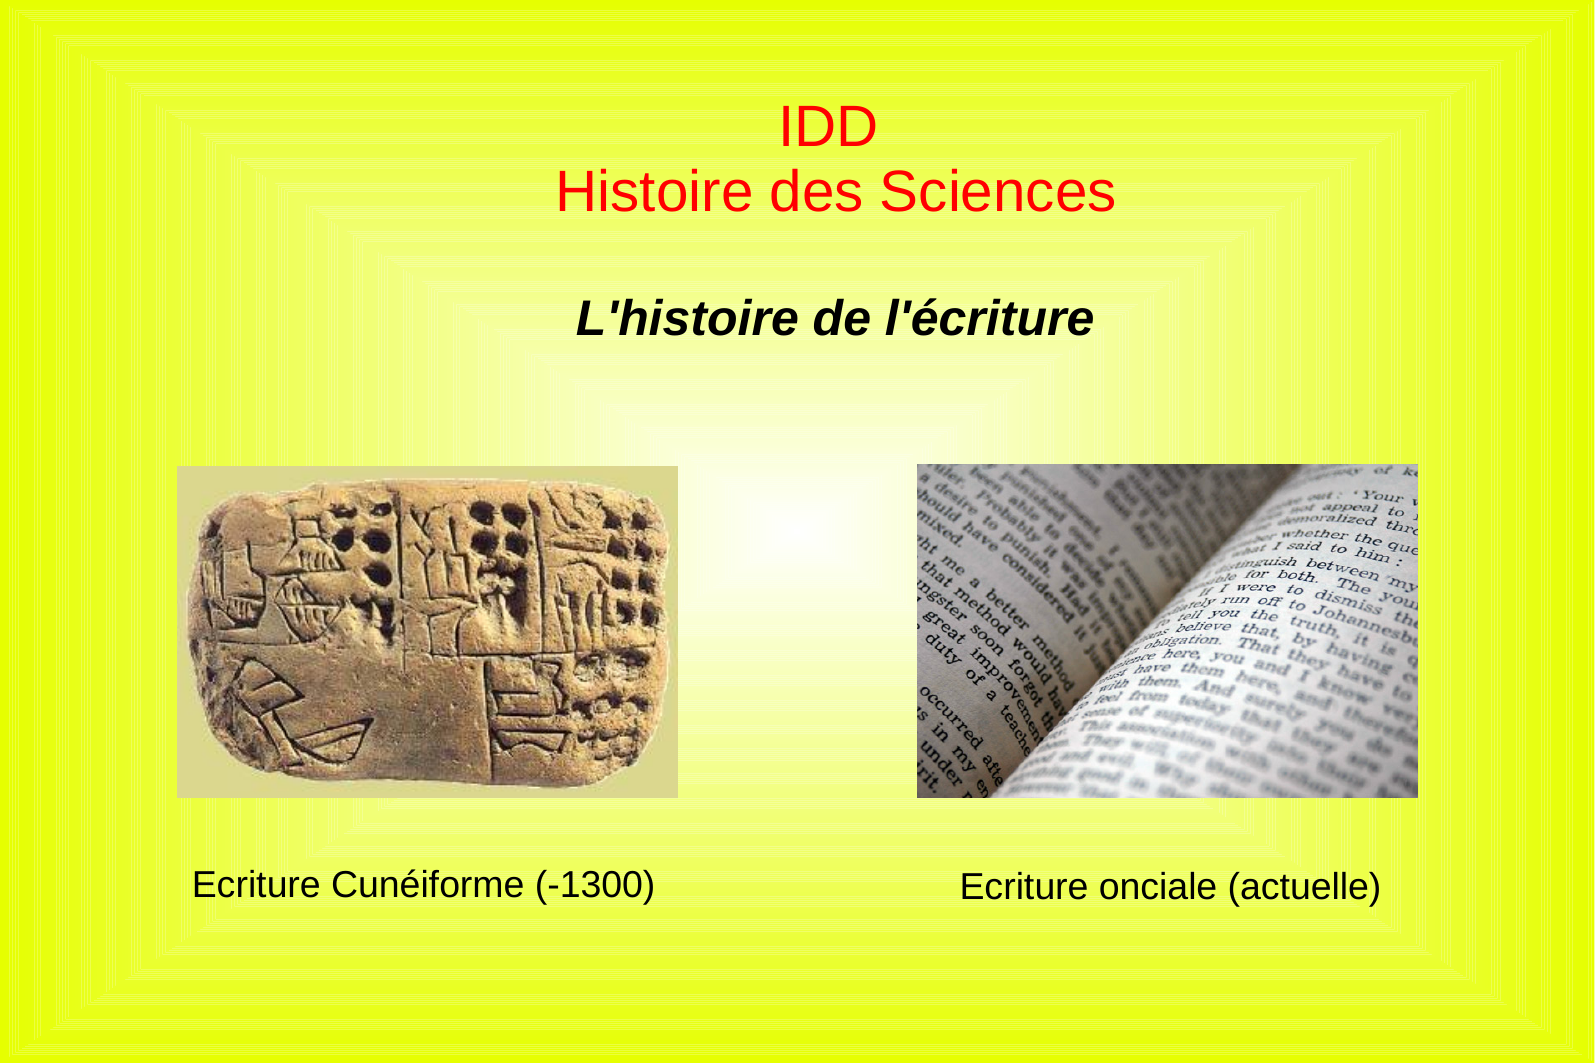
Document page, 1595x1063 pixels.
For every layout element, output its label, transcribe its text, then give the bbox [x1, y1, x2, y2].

picture [177, 466, 678, 798]
text_box IDD Histoire des Sciences [488, 86, 1169, 231]
text_box L'histoire de l'écriture [561, 282, 1152, 355]
text_box Ecriture Cunéiforme (-1300) [177, 856, 680, 914]
picture [917, 464, 1418, 798]
text_box Ecriture onciale (actuelle) [944, 858, 1418, 916]
